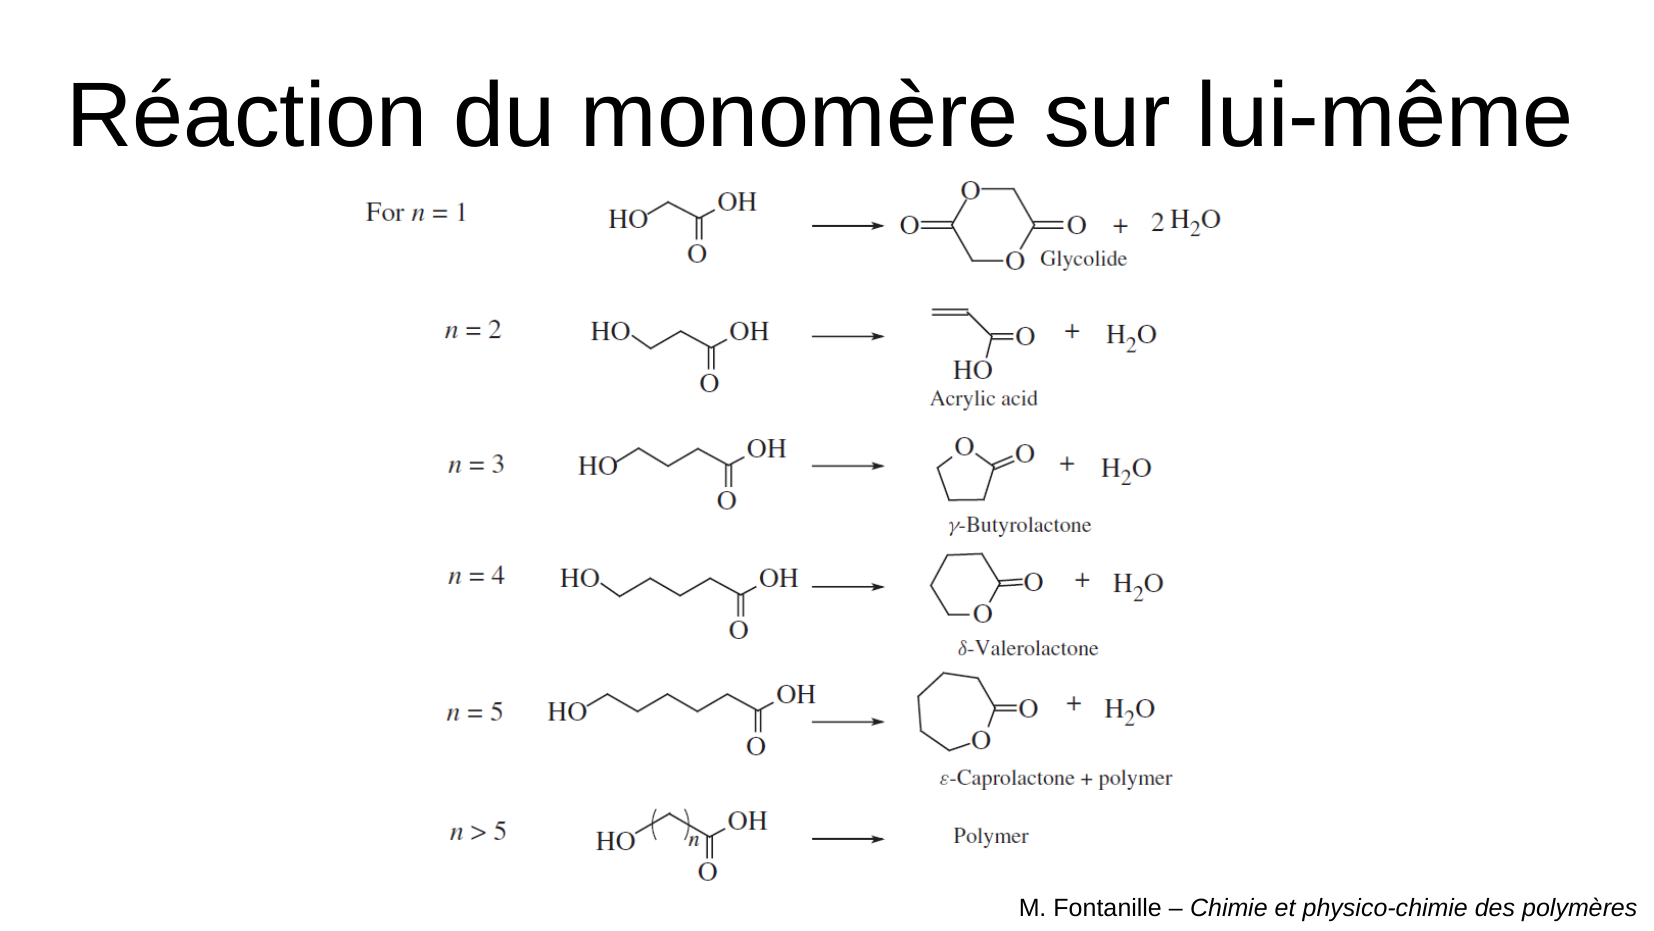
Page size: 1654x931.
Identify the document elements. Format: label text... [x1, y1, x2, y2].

text_box M. Fontanille – Chimie et physico-chimie des polymères [1003, 885, 1654, 929]
title Réaction du monomère sur lui-même [59, 12, 1583, 218]
picture [330, 177, 1234, 895]
